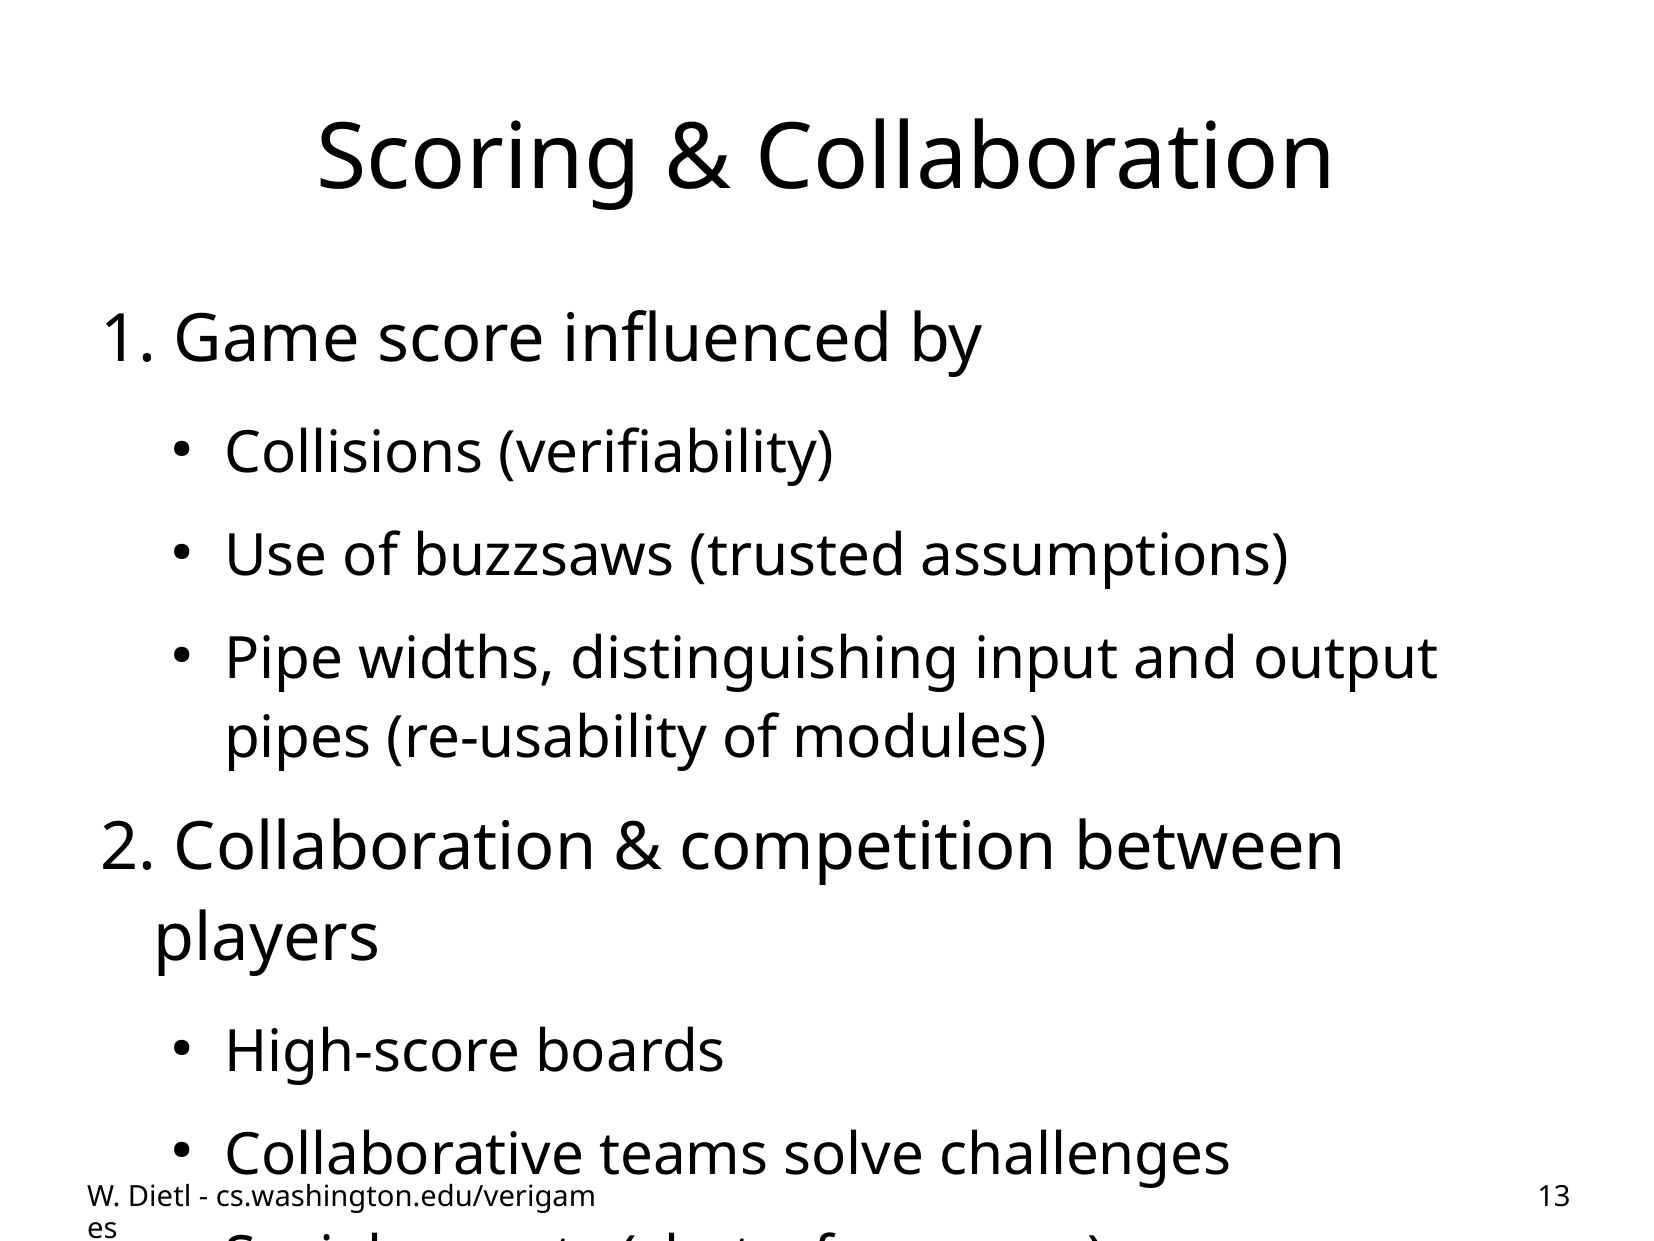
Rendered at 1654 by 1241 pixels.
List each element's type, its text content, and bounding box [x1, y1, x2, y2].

list Game score influenced by Collisions (verifiability) Use of buzzsaws (trusted assumptions) Pipe widths, distinguishing input and output pipes (re-usability of modules) Collaboration & competition between players High-score boards Collaborative teams solve challenges Social aspects (chats, forums, …) [82, 290, 1571, 1109]
title Scoring & Collaboration [82, 49, 1571, 257]
